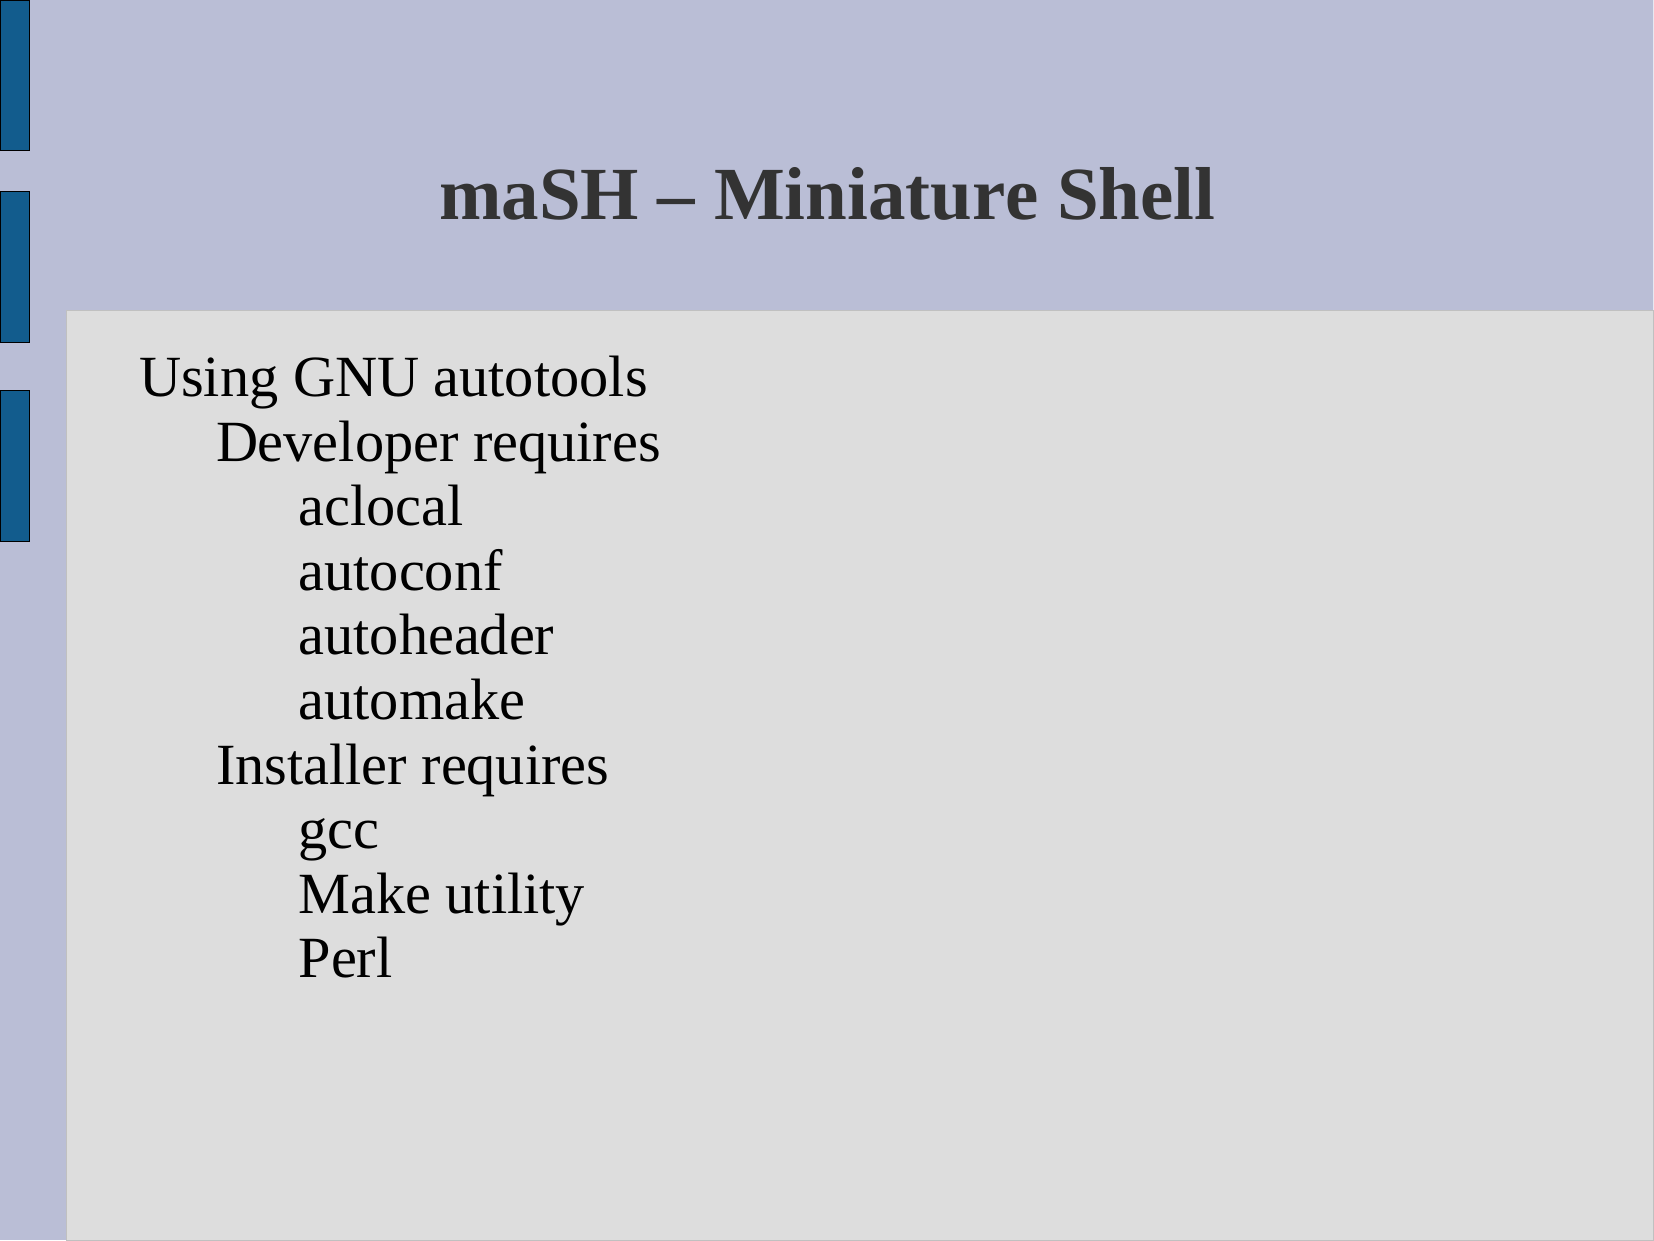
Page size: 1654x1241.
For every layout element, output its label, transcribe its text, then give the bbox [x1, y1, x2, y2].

list Using GNU autotools Developer requires aclocal autoconf autoheader automake Installer requires gcc Make utility Perl [121, 344, 1534, 1112]
title maSH – Miniature Shell [121, 98, 1534, 291]
